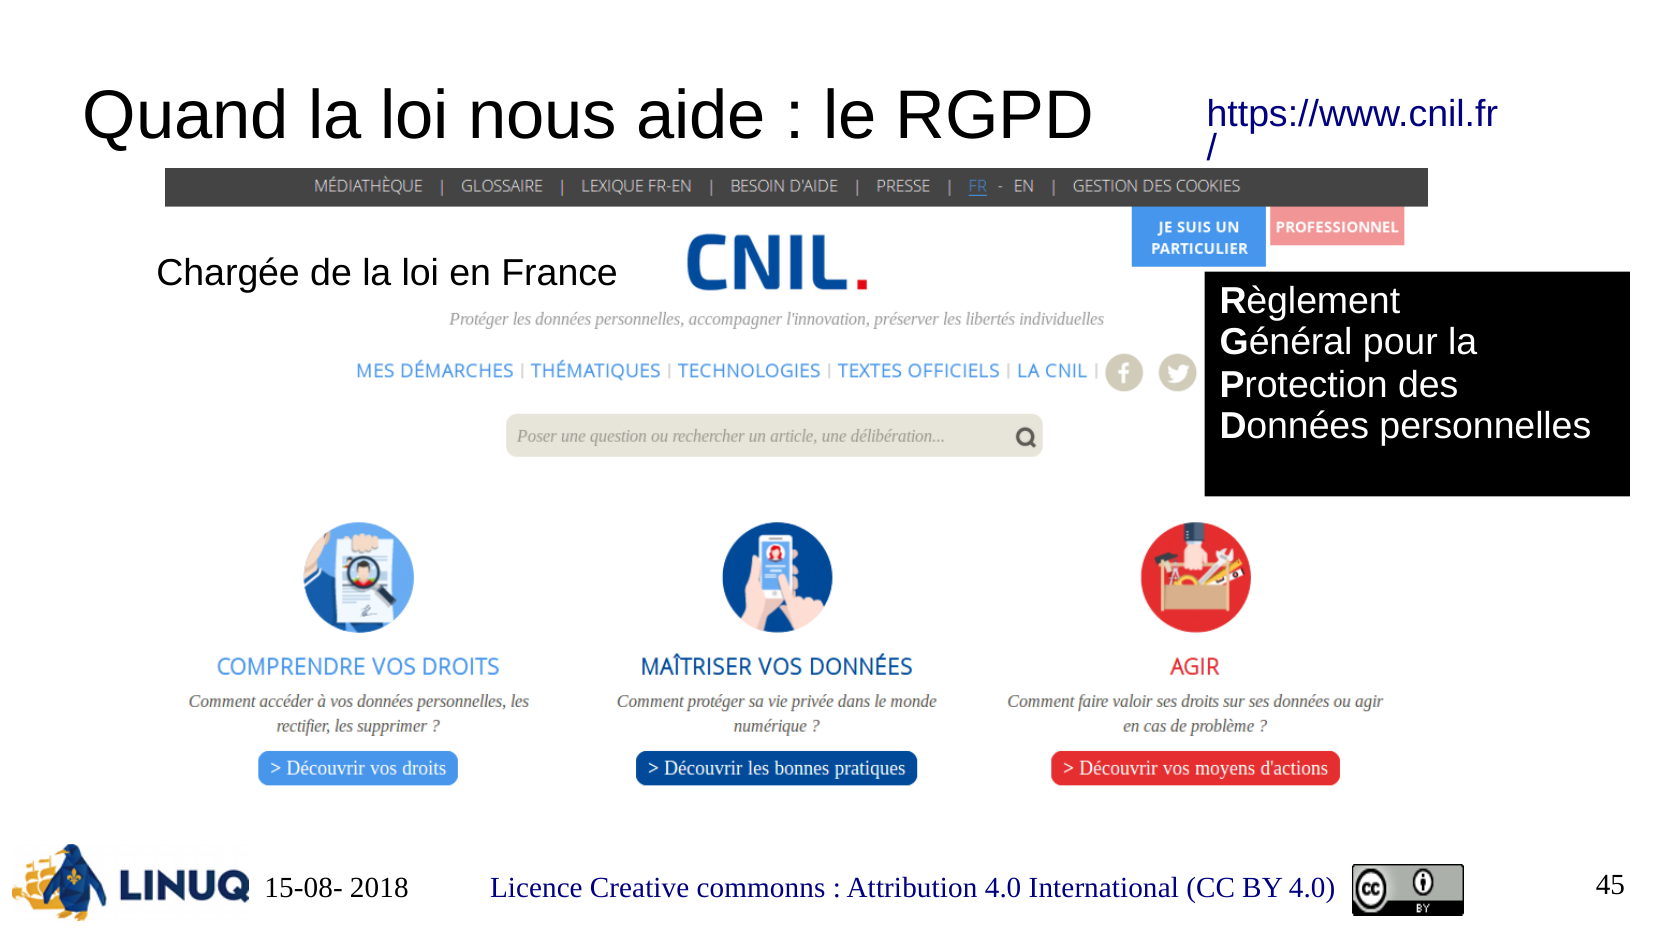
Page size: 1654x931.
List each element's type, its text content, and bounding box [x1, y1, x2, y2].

text_box Chargée de la loi en France [141, 243, 697, 343]
picture [11, 844, 249, 921]
title Quand la loi nous aide : le RGPD [82, 37, 1571, 193]
picture [165, 168, 1428, 810]
text_box https://www.cnil.fr/ [1191, 84, 1524, 142]
text_box Règlement Général pour la Protection des Données personnelles [1204, 271, 1630, 497]
picture [1352, 864, 1464, 916]
